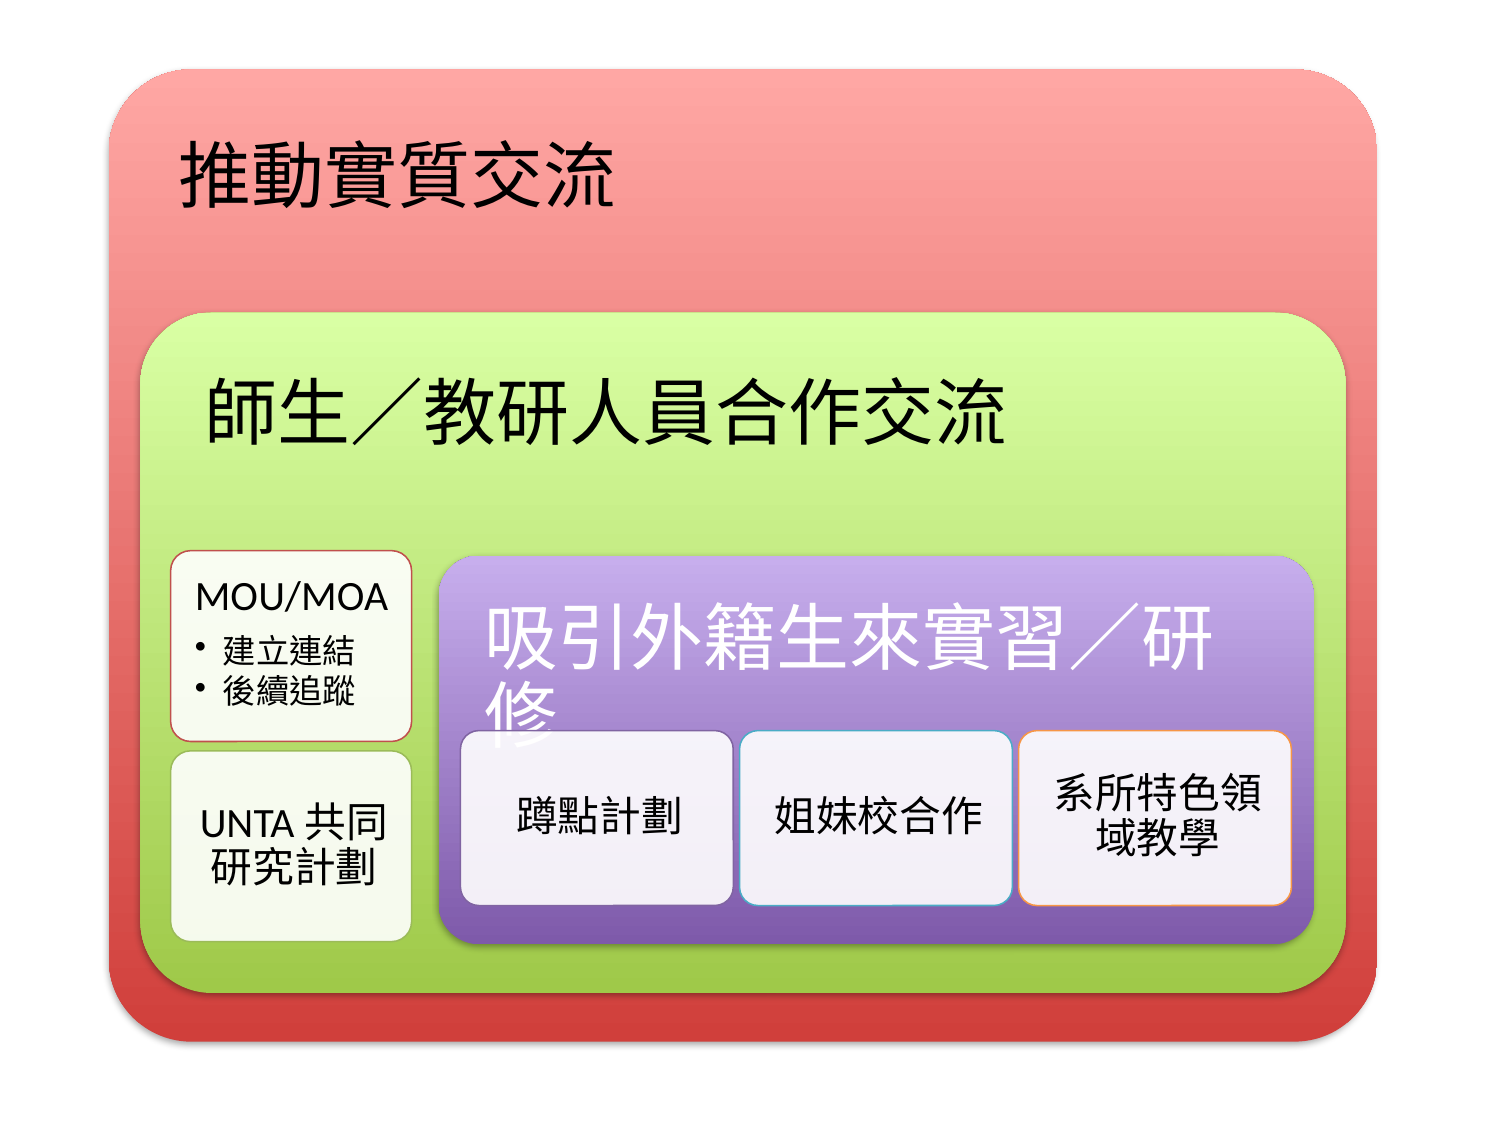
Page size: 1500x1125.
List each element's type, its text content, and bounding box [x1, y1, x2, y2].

text_box 姐妹校合作 [739, 730, 1013, 906]
text_box 蹲點計劃 [460, 730, 734, 906]
text_box 師生／教研人員合作交流 [140, 312, 1346, 994]
text_box 推動實質交流 [108, 69, 1378, 1042]
text_box 系所特色領域教學 [1018, 730, 1292, 906]
text_box 吸引外籍生來實習／研修 [438, 555, 1314, 945]
text_box MOU/MOA 建立連結 後續追蹤 [170, 550, 412, 742]
text_box UNTA共同研究計劃 [170, 750, 412, 942]
